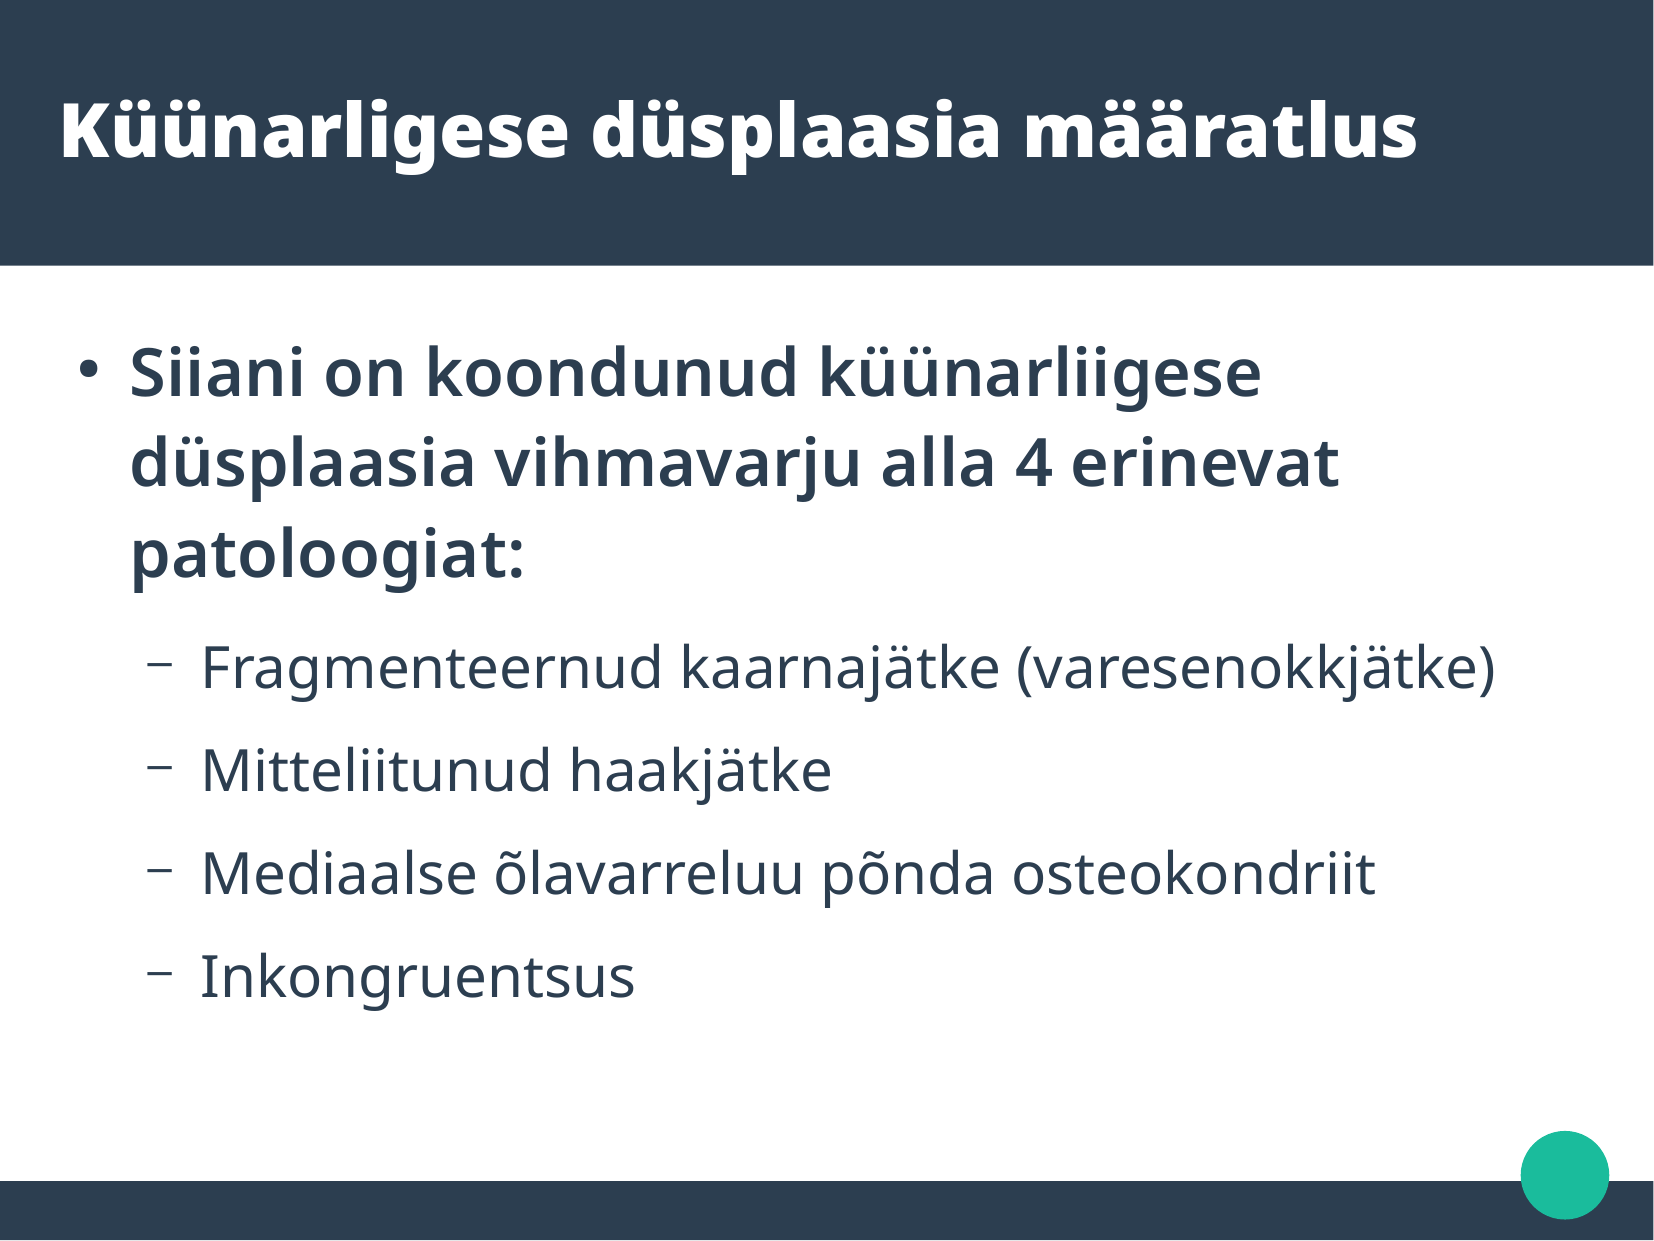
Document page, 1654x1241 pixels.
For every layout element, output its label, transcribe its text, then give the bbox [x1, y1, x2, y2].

title Küünarligese düsplaasia määratlus [59, 49, 1595, 207]
list Siiani on koondunud küünarliigese düsplaasia vihmavarju alla 4 erinevat patoloogiat: Fragmenteernud kaarnajätke (varesenokkjätke) Mitteliitunud haakjätke Mediaalse õlavarreluu põnda osteokondriit Inkongruentsus [59, 324, 1595, 1152]
